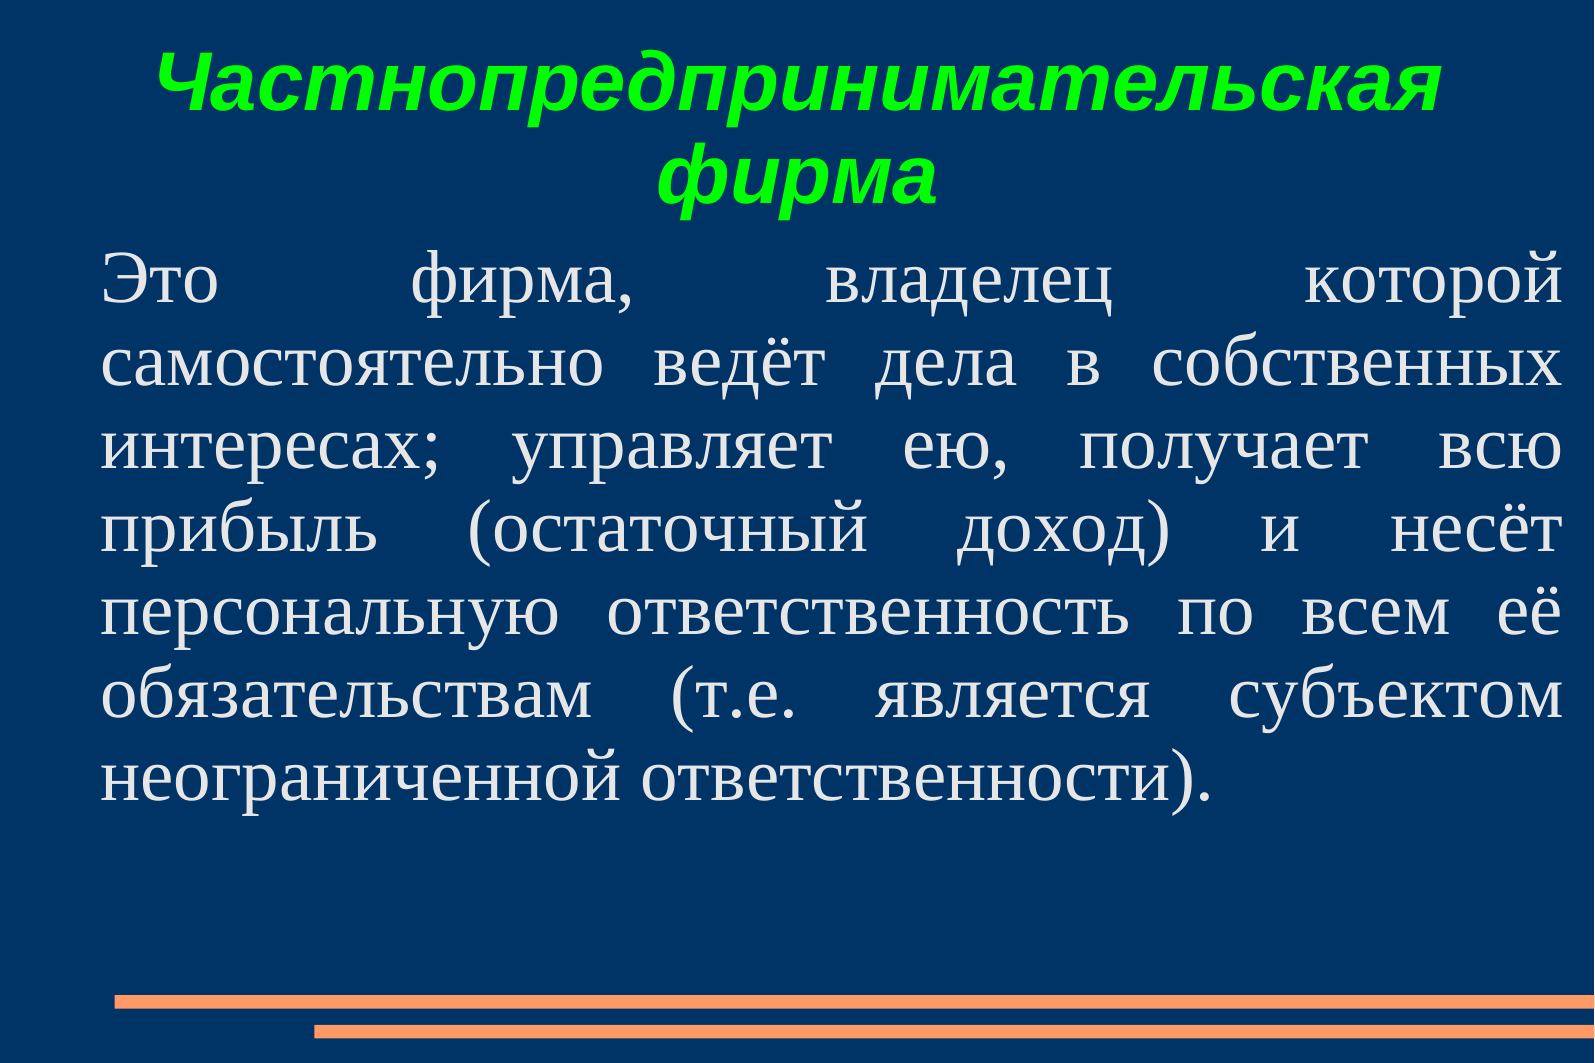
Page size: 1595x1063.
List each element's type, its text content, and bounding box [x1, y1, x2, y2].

list Это фирма, владелец которой самостоятельно ведёт дела в собственных интересах; управляет ею, получает всю прибыль (остаточный доход) и несёт персональную ответственность по всем её обязательствам (т.е. является субъектом неограниченной ответственности). [29, 236, 1565, 975]
title Частнопредпринимательская фирма [117, 35, 1479, 222]
